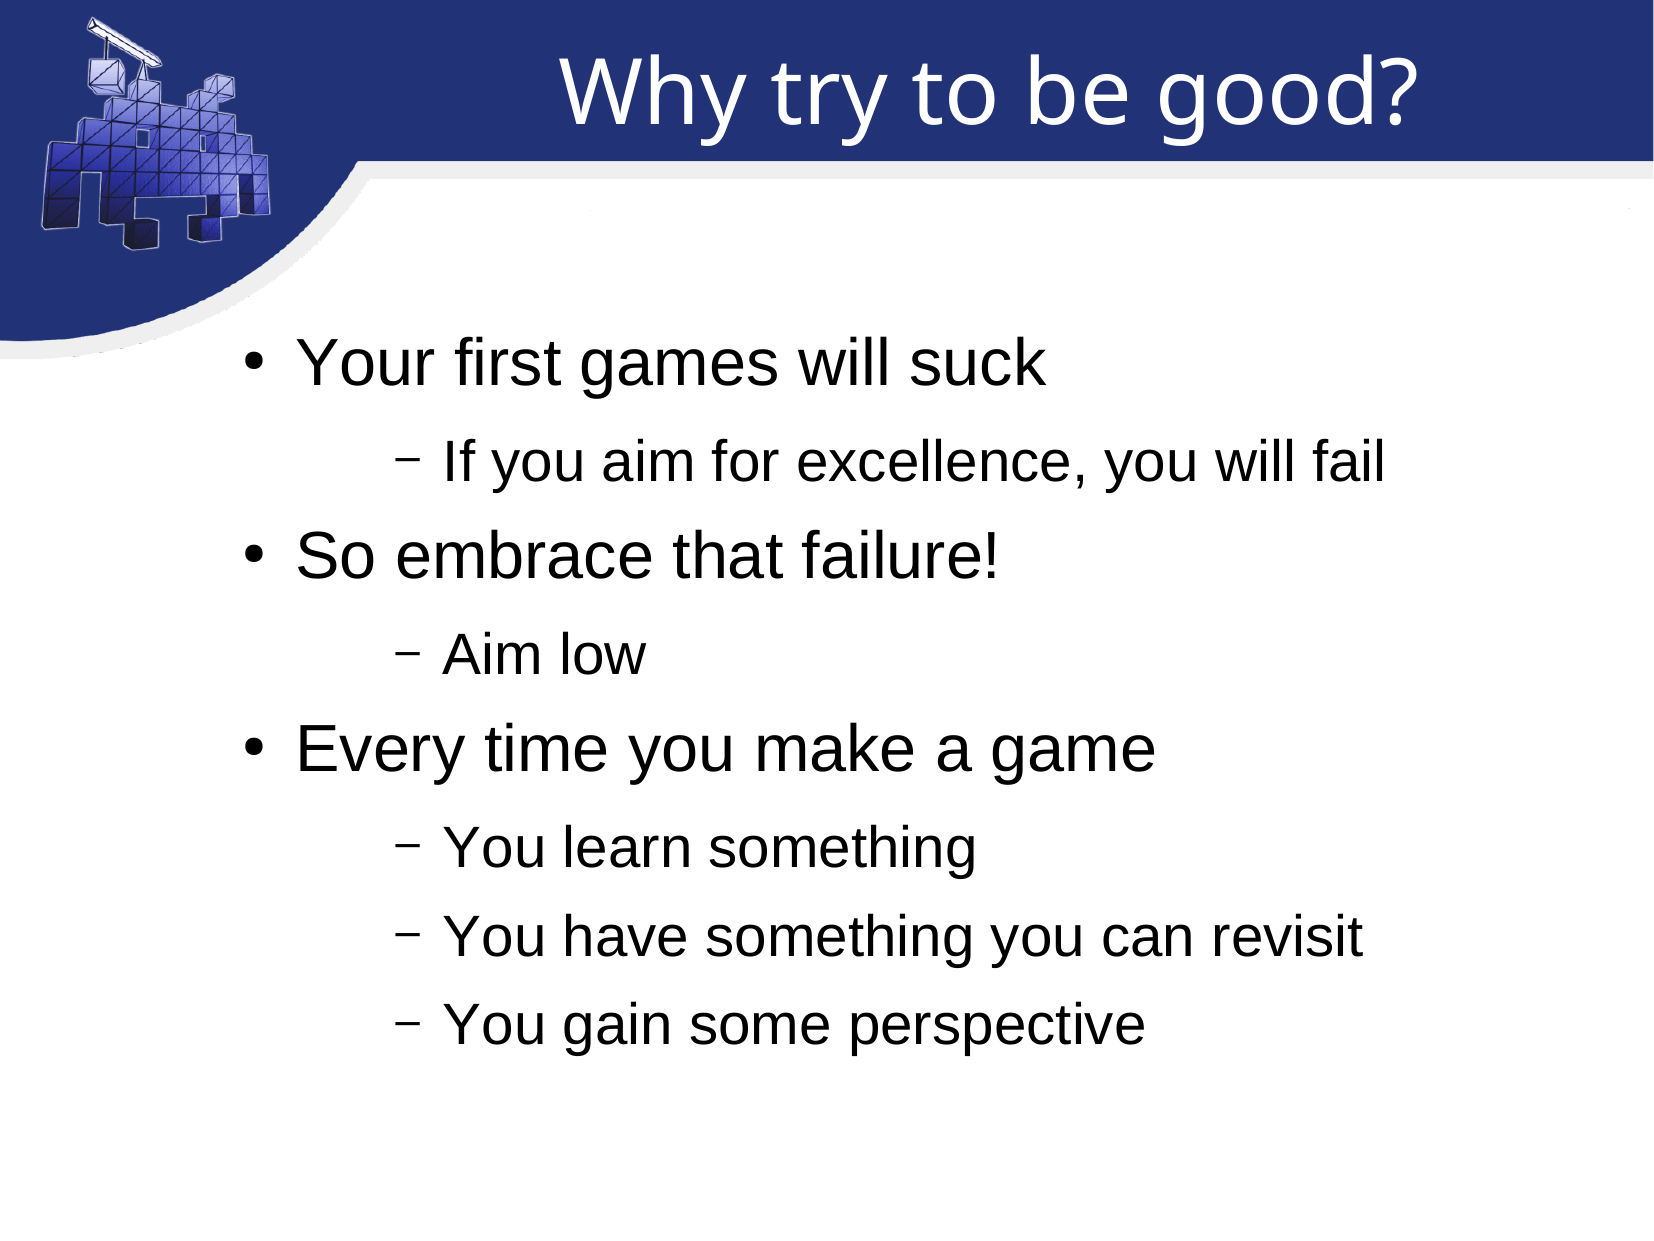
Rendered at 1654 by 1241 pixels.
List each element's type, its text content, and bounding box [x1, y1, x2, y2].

list Your first games will suck If you aim for excellence, you will fail So embrace that failure! Aim low Every time you make a game You learn something You have something you can revisit You gain some perspective [206, 324, 1595, 1078]
title Why try to be good? [354, 35, 1625, 142]
picture [0, 0, 1654, 443]
